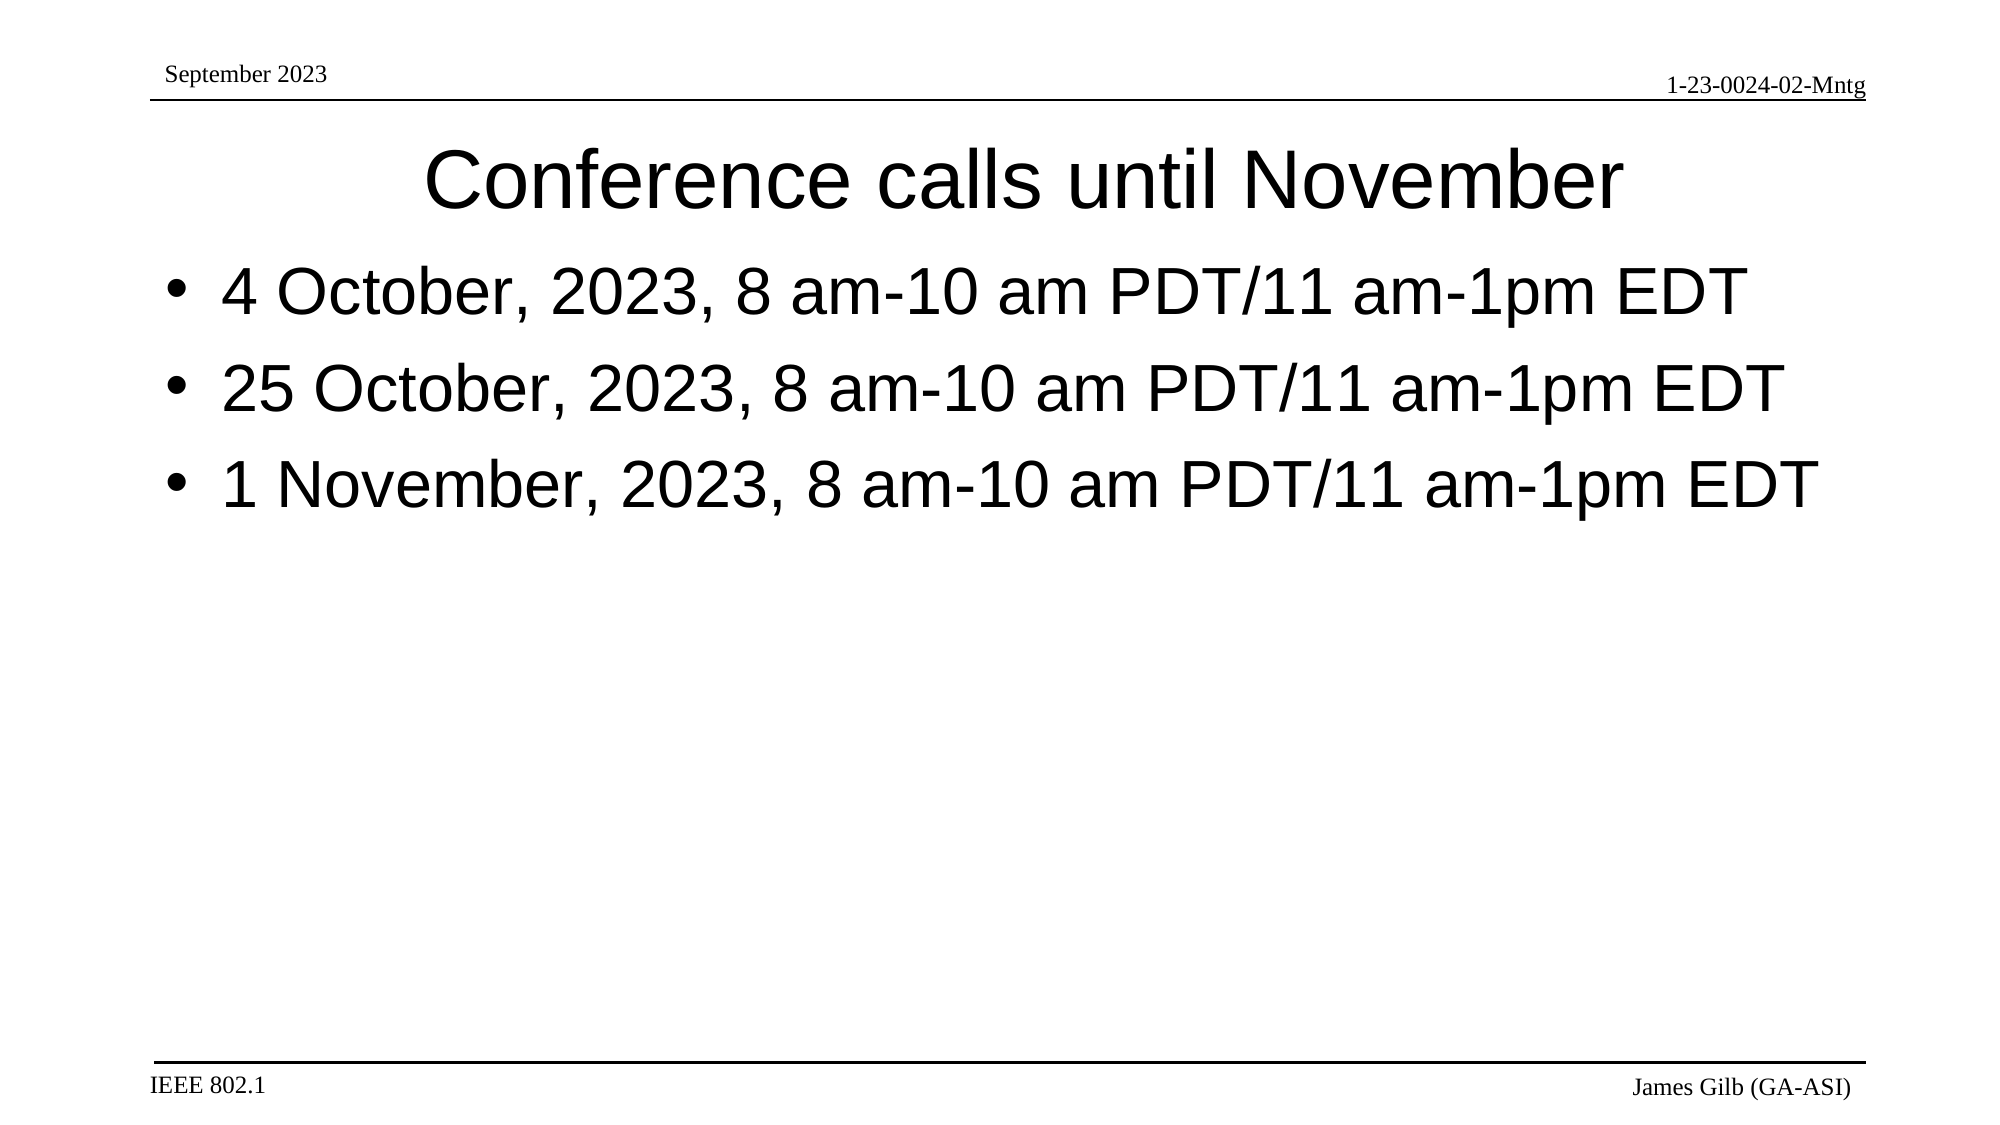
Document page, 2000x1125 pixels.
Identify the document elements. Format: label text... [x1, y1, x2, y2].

title Conference calls until November [149, 112, 1900, 238]
list 4 October, 2023, 8 am-10 am PDT/11 am-1pm EDT 25 October, 2023, 8 am-10 am PDT/11 am-1pm EDT 1 November, 2023, 8 am-10 am PDT/11 am-1pm EDT [150, 239, 1900, 1051]
